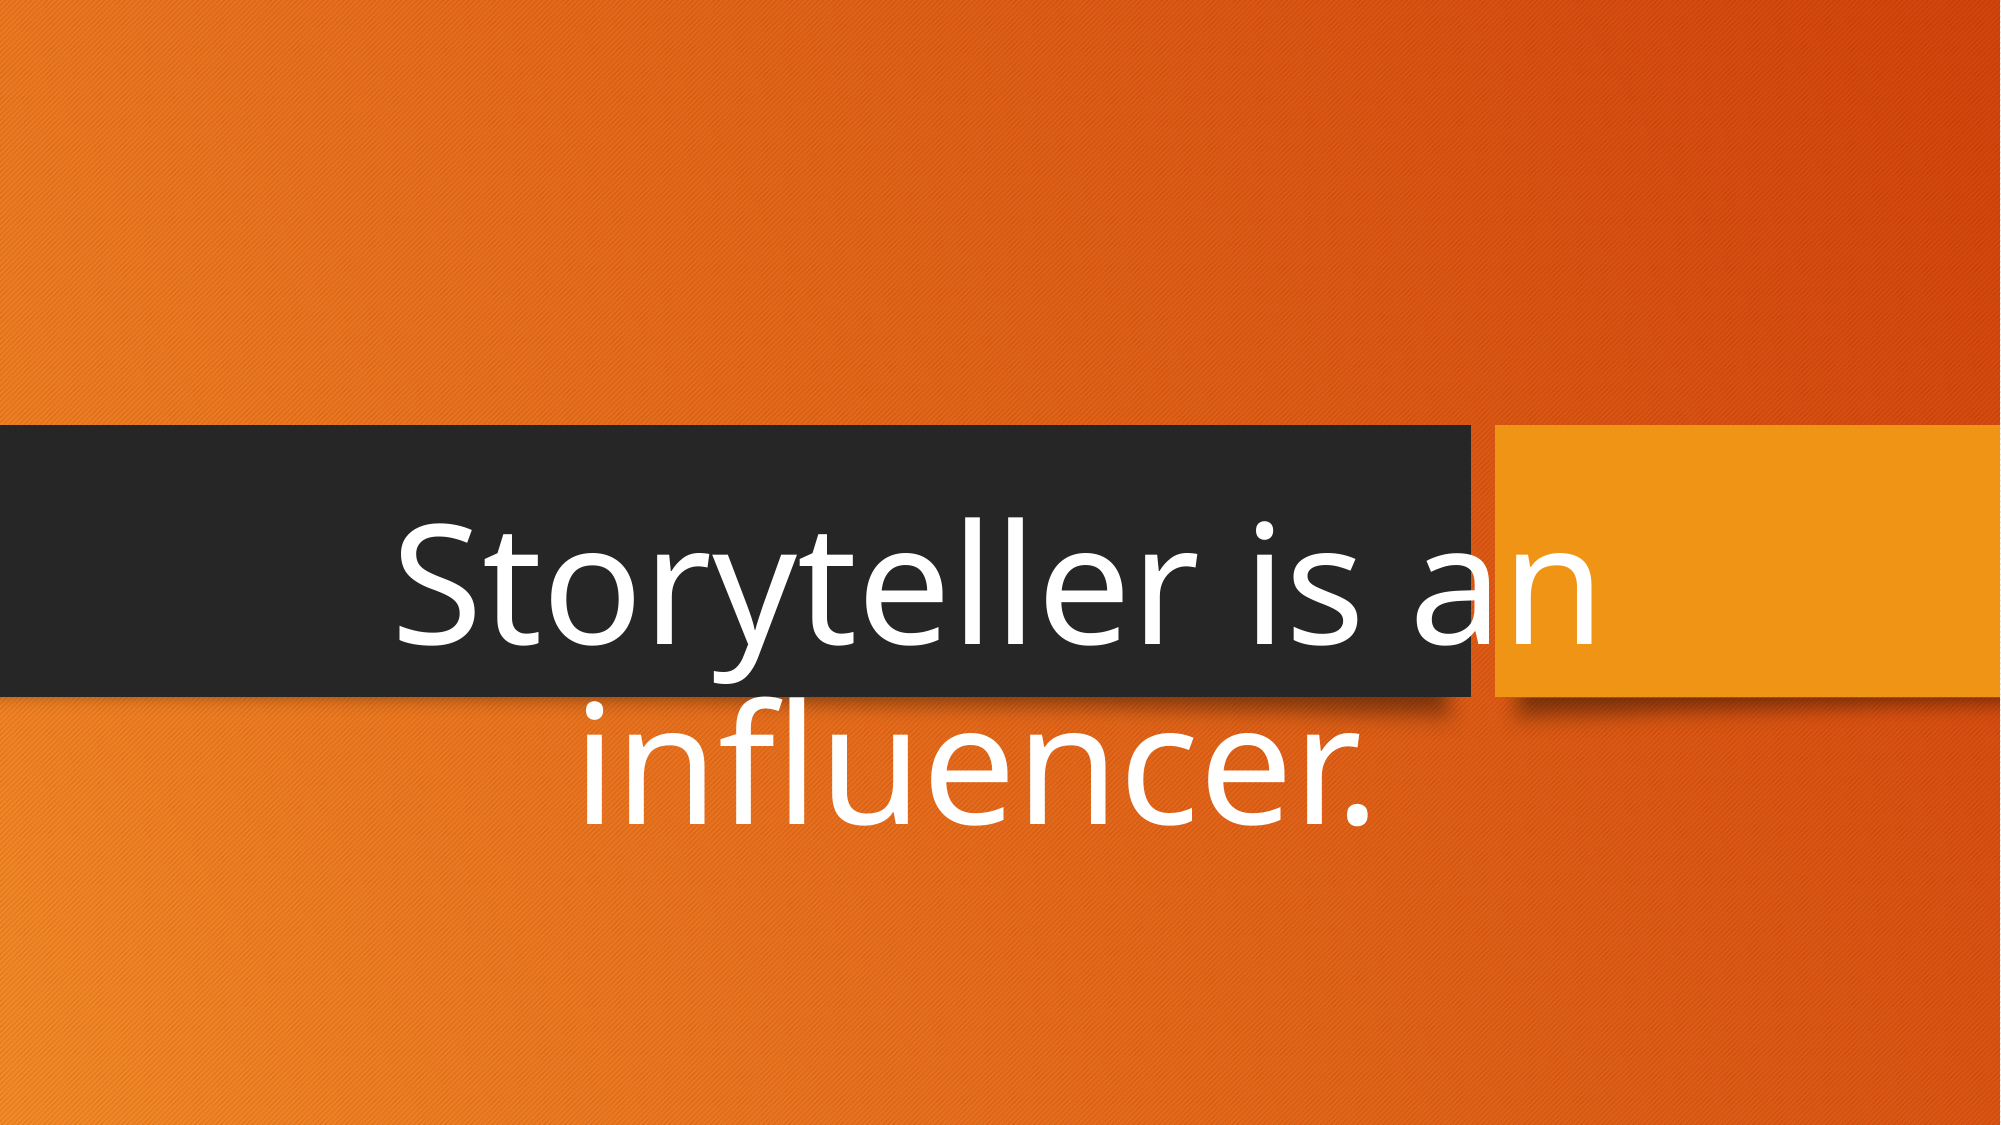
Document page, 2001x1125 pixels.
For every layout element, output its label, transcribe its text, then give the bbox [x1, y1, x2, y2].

title Storyteller is an influencer. [24, 493, 1973, 661]
